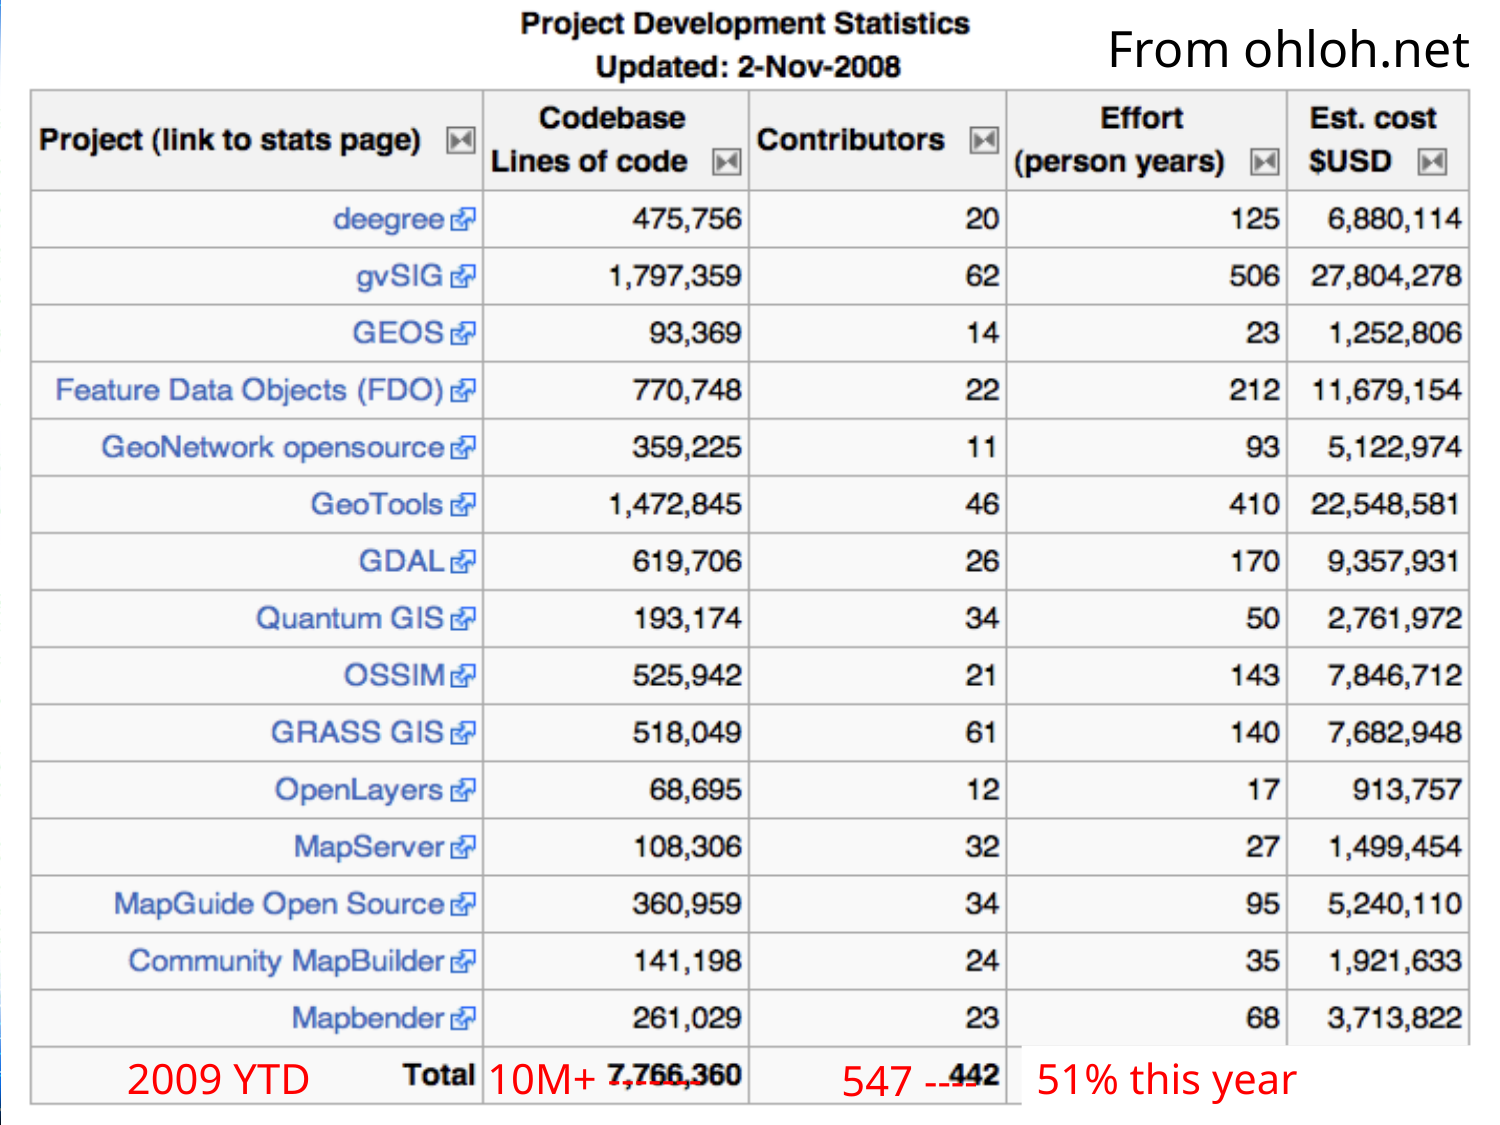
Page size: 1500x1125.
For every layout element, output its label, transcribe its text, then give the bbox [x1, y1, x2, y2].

text_box From ohloh.net [1092, 10, 1500, 86]
text_box 10M+ ------- [472, 1045, 786, 1111]
text_box 2009 YTD [112, 1045, 426, 1111]
picture [0, 0, 1500, 1125]
text_box 547 ---- [826, 1047, 1477, 1125]
text_box 51% this year [1021, 1045, 1477, 1111]
